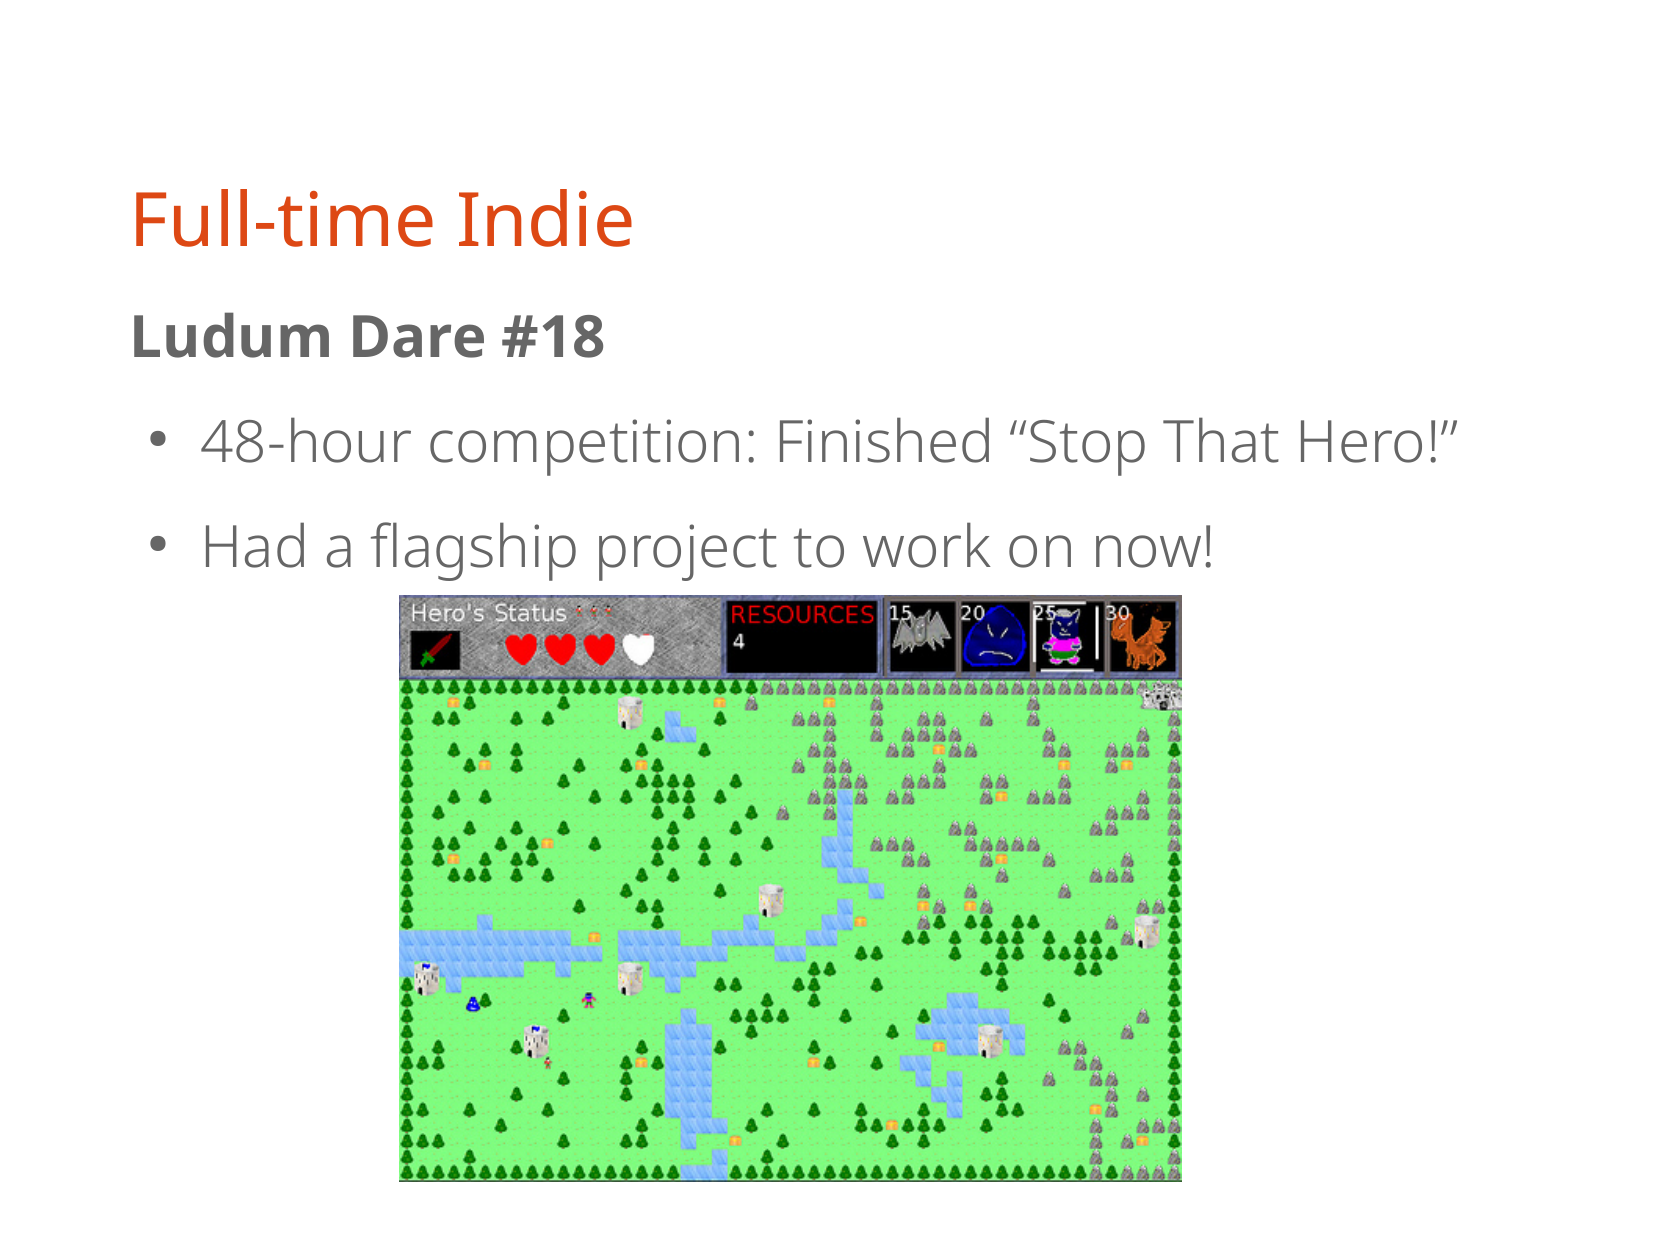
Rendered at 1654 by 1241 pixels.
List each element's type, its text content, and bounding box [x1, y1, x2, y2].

title Full-time Indie [129, 153, 1518, 281]
picture [399, 595, 1182, 1182]
list Ludum Dare #18 48-hour competition: Finished “Stop That Hero!” Had a flagship project to work on now! [129, 295, 1518, 1010]
